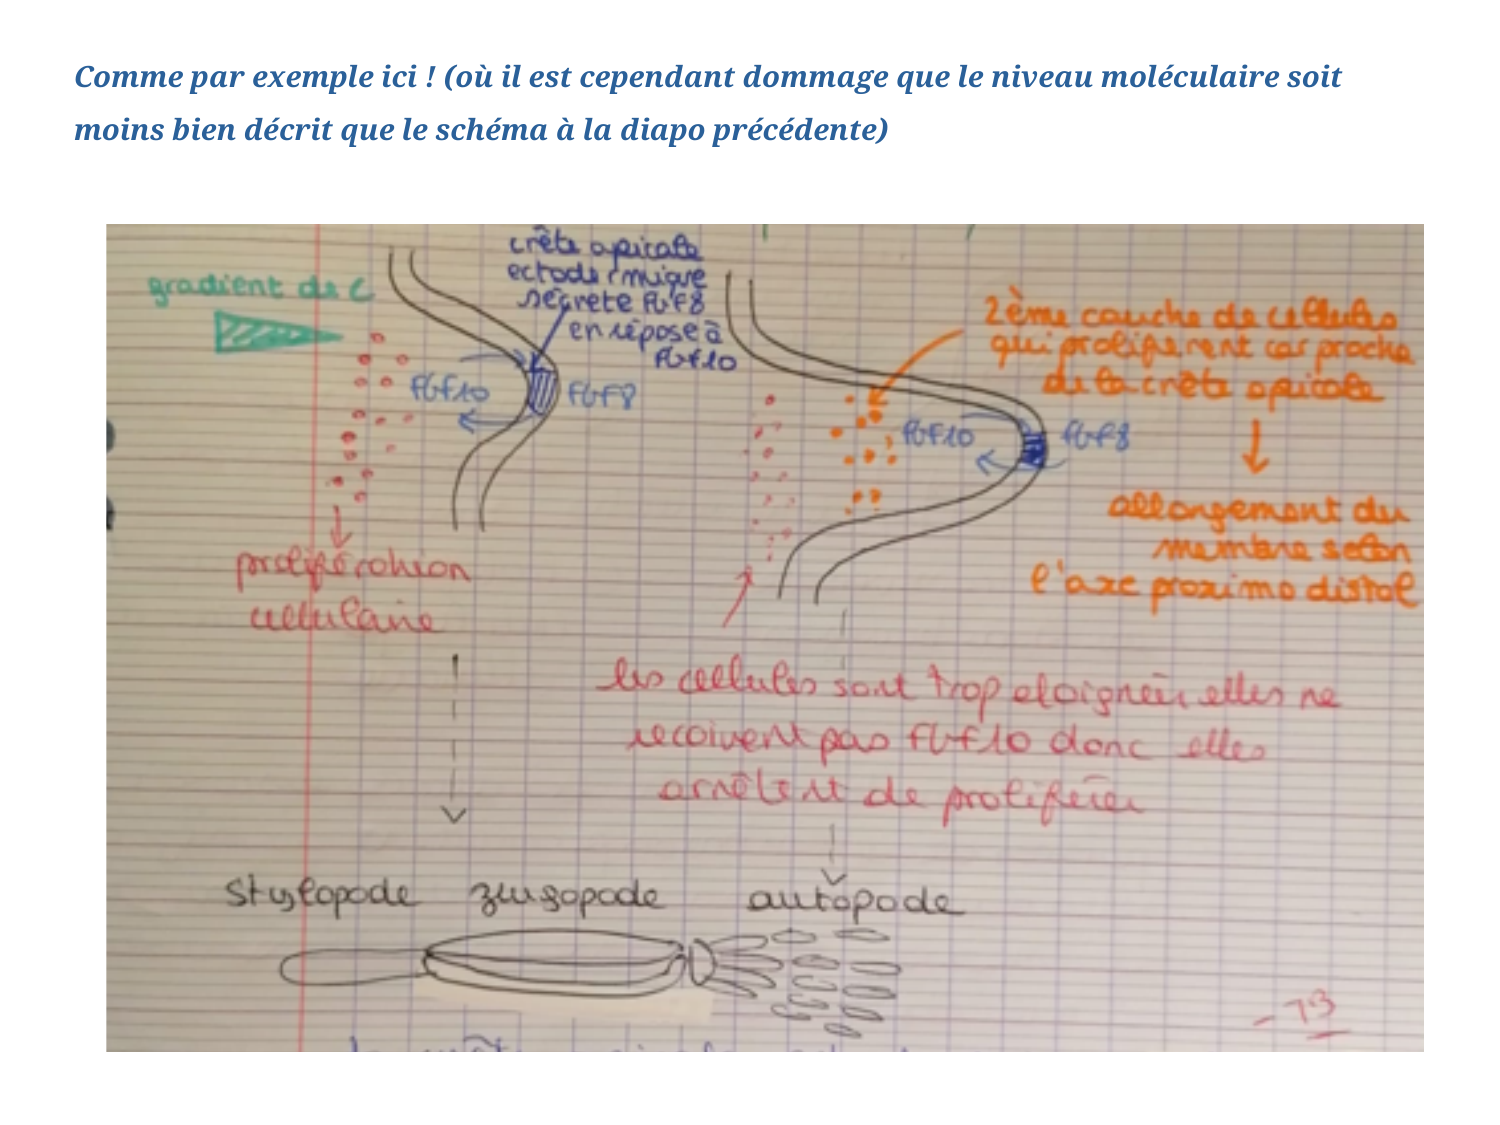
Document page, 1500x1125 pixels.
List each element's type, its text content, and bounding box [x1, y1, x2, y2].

text_box Comme par exemple ici ! (où il est cependant dommage que le niveau moléculaire soit moins bien décrit que le schéma à la diapo précédente) [58, 33, 1359, 154]
picture [106, 224, 1424, 1052]
